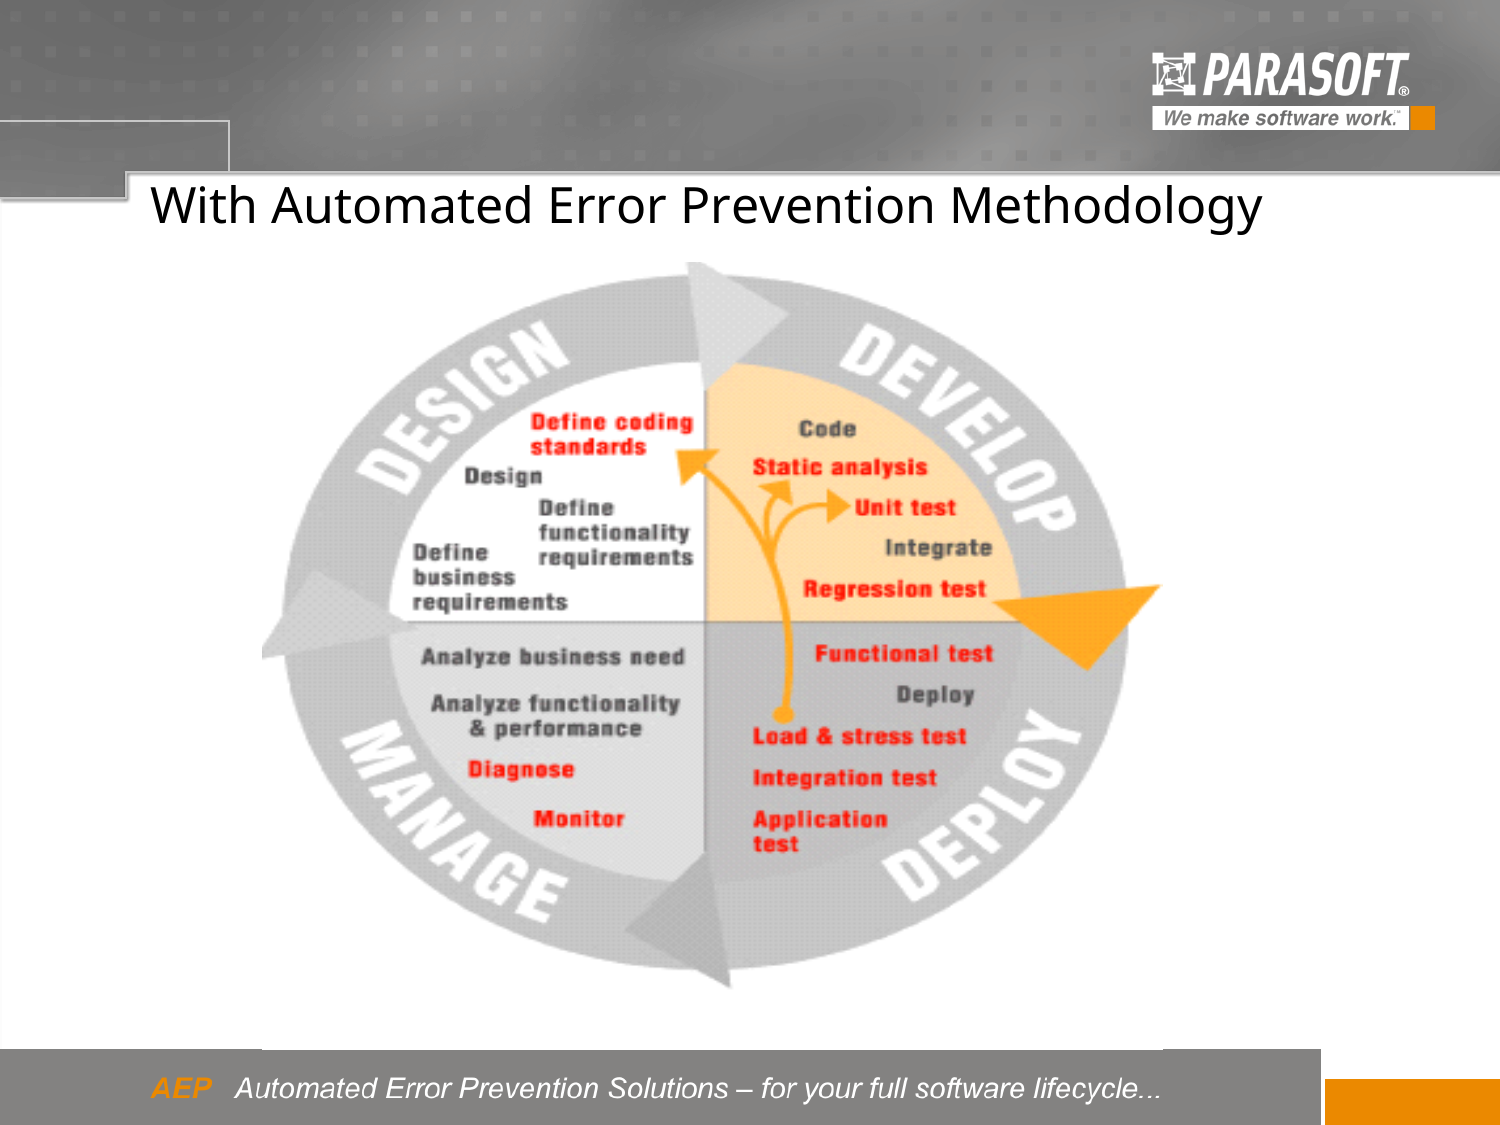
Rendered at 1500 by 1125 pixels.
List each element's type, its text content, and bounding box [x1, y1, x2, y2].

title With Automated Error Prevention Methodology [150, 173, 1426, 235]
picture [0, 0, 1500, 1125]
